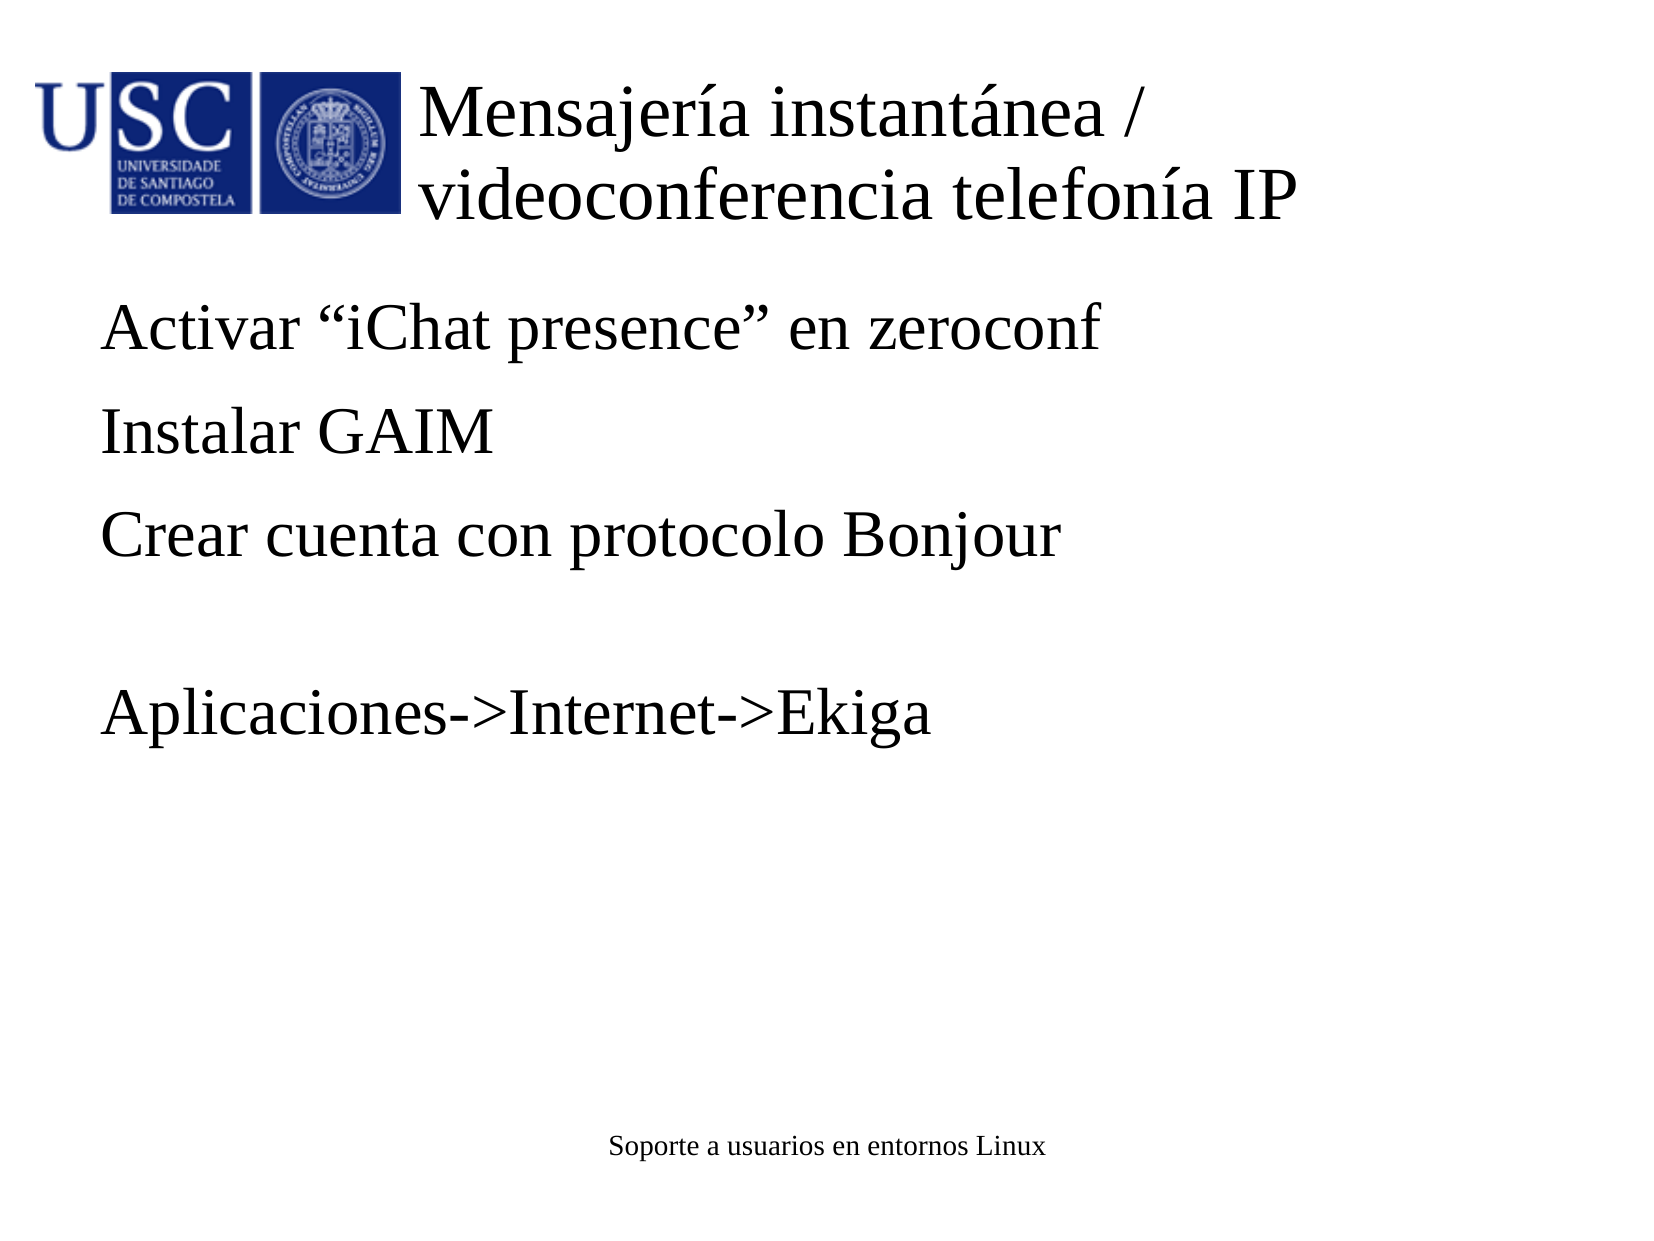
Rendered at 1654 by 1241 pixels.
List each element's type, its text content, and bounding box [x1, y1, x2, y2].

picture [35, 72, 401, 214]
list Activar “iChat presence” en zeroconf Instalar GAIM Crear cuenta con protocolo Bonjour Aplicaciones->Internet->Ekiga [82, 290, 1571, 1109]
title Mensajería instantánea / videoconferencia telefonía IP [418, 49, 1571, 257]
